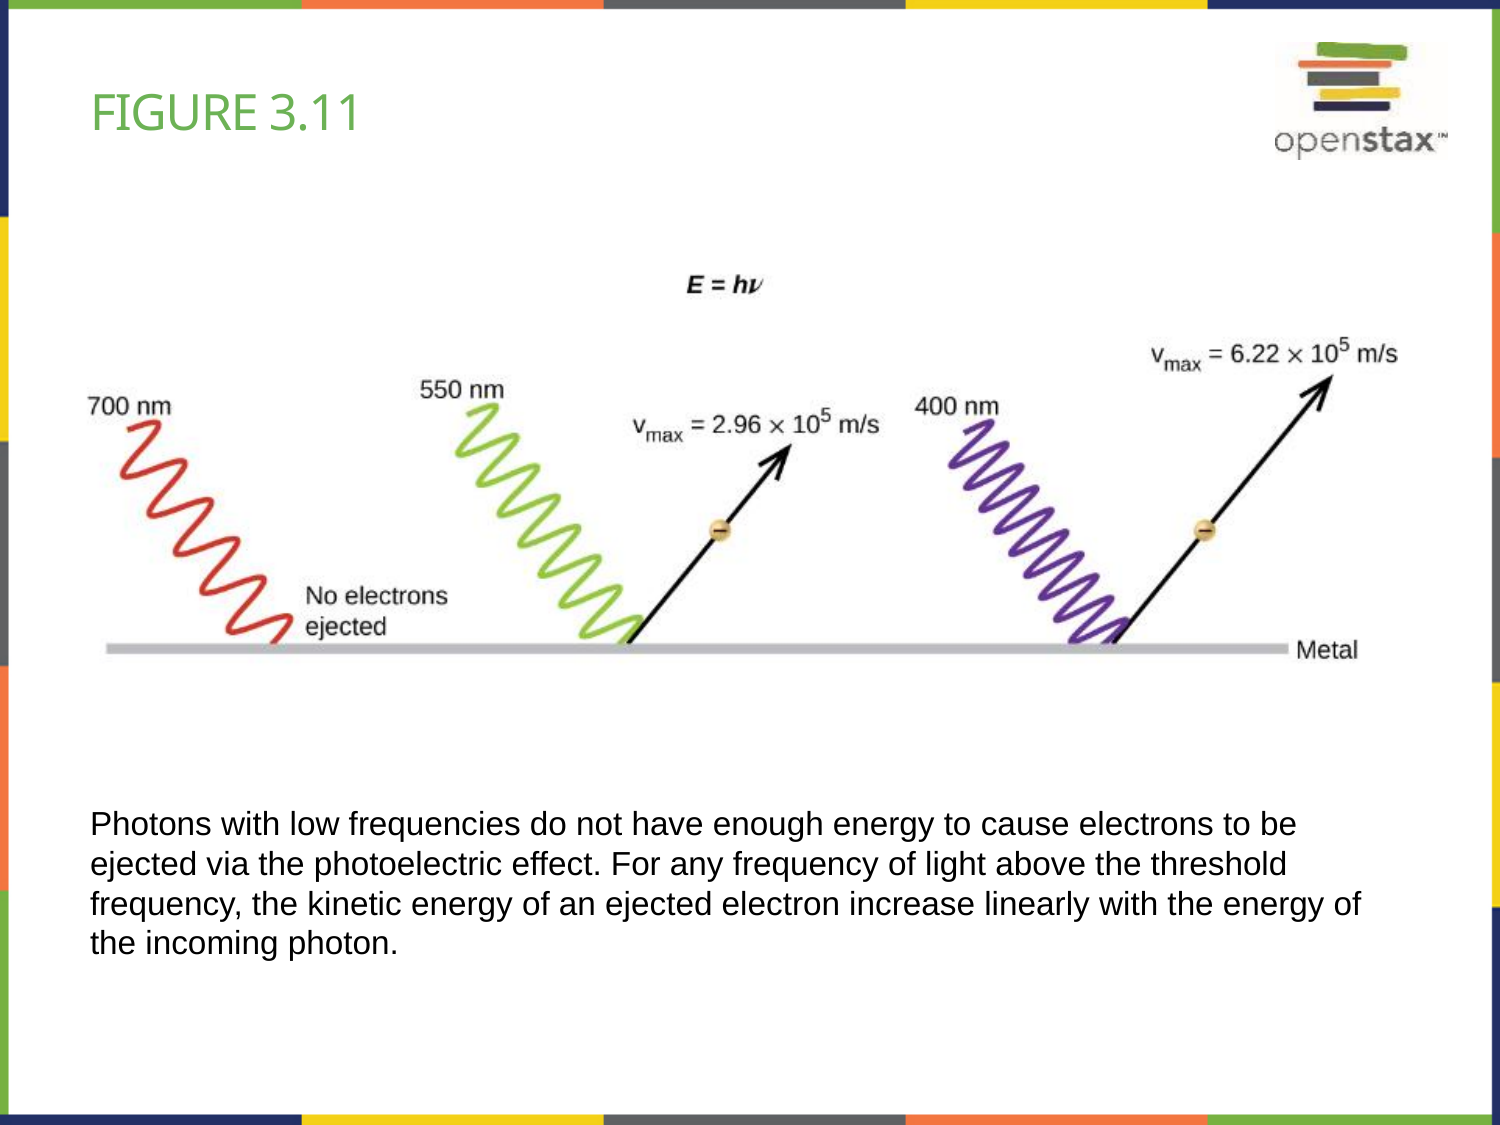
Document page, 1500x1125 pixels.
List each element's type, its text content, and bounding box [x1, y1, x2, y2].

picture [0, 0, 1500, 1125]
list Photons with low frequencies do not have enough energy to cause electrons to be ejected via the photoelectric effect. For any frequency of light above the threshold frequency, the kinetic energy of an ejected electron increase linearly with the energy of the incoming photon. [75, 794, 1398, 986]
title Figure 3.11 [75, 39, 1398, 148]
